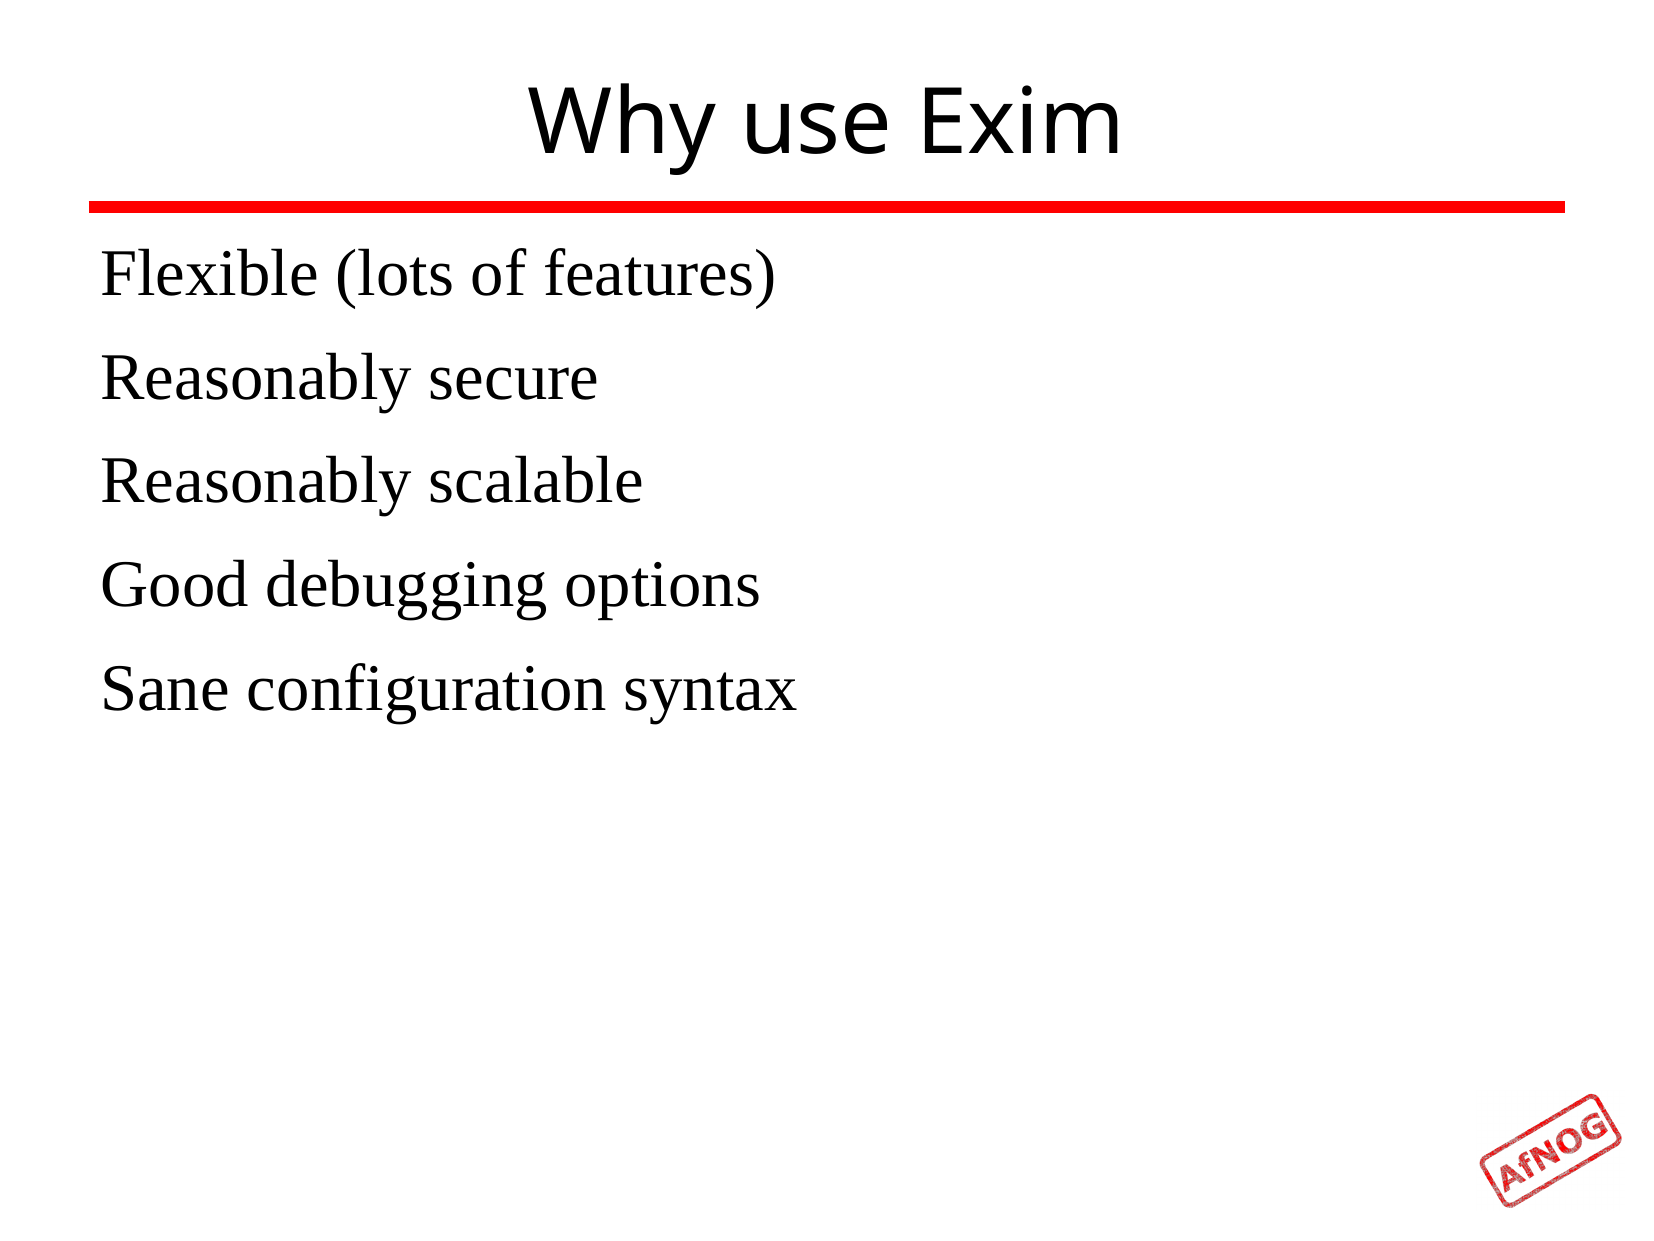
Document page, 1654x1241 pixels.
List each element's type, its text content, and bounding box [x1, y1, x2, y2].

picture [1476, 1090, 1625, 1211]
list Flexible (lots of features) Reasonably secure Reasonably scalable Good debugging options Sane configuration syntax [82, 236, 1571, 1123]
title Why use Exim [88, 29, 1565, 207]
